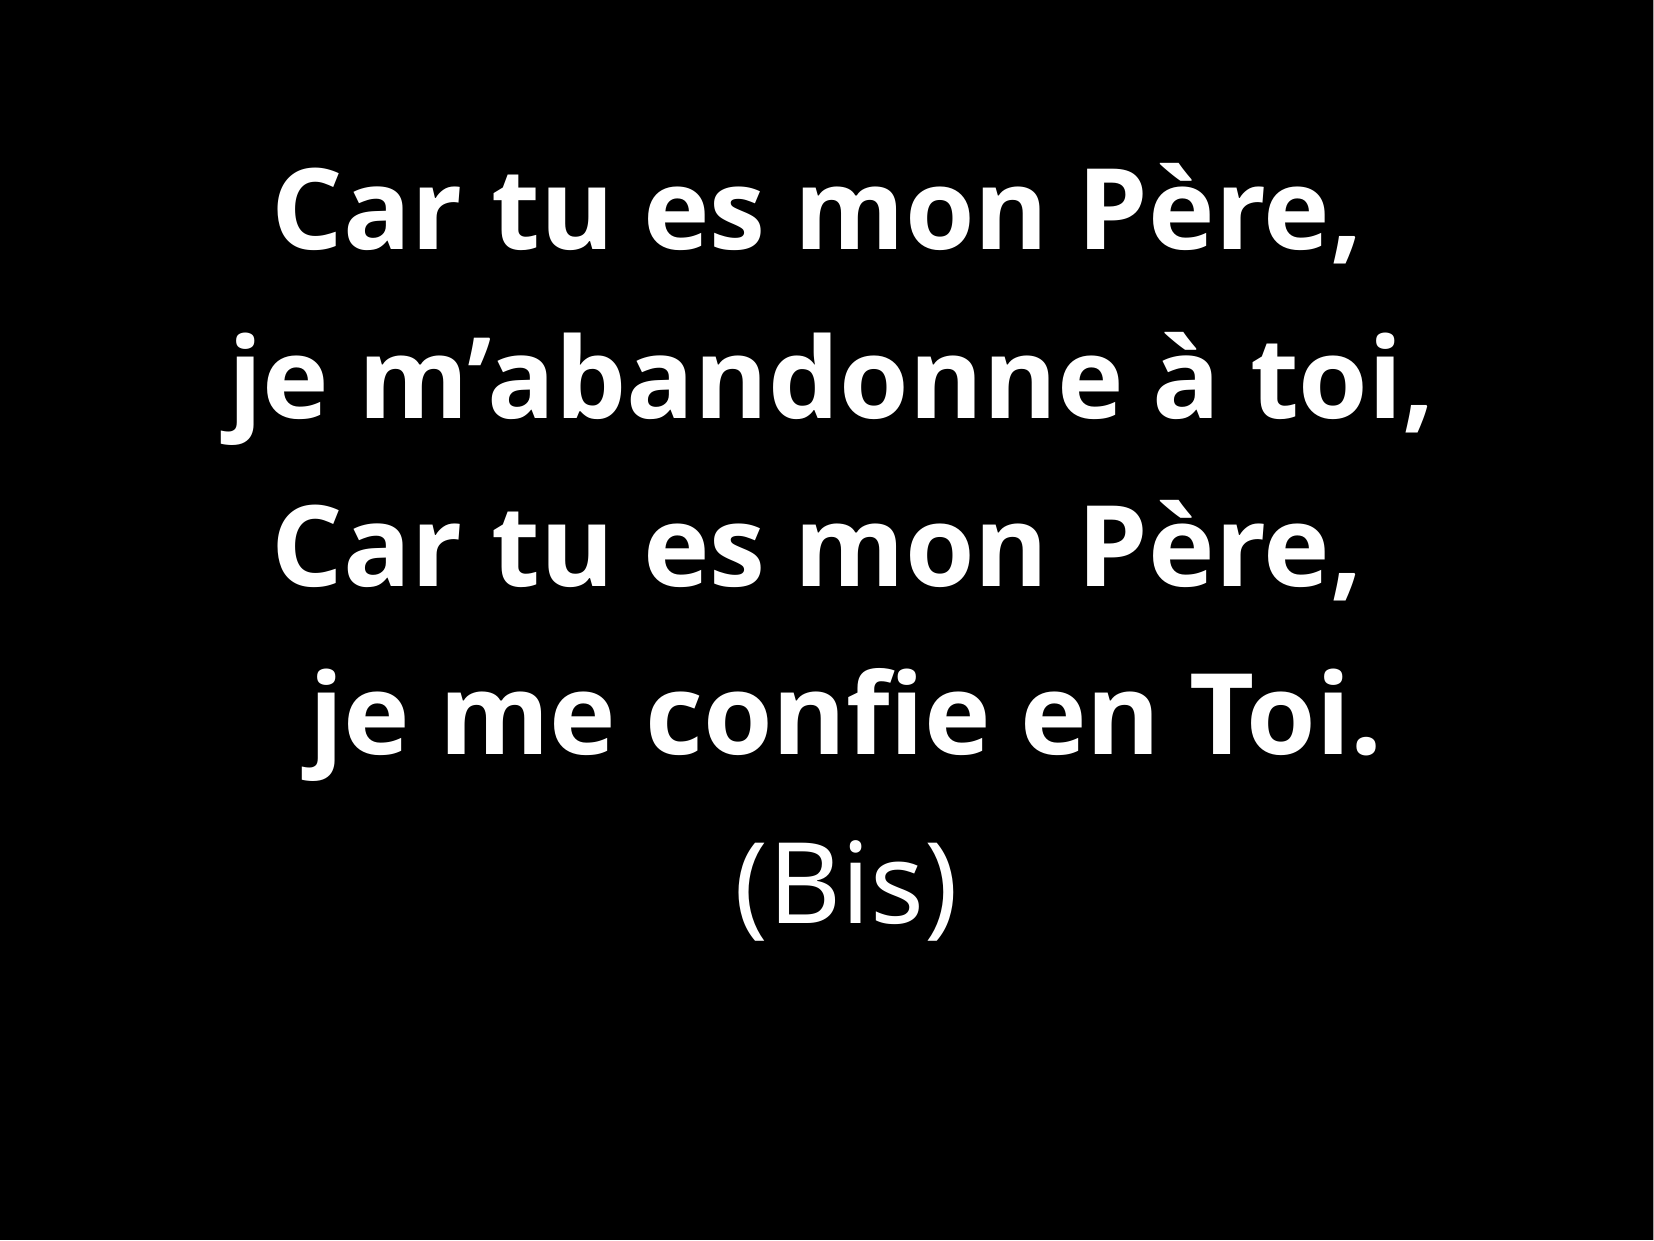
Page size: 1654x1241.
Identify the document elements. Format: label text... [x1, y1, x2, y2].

list Car tu es mon Père, je m’abandonne à toi, Car tu es mon Père, je me confie en Toi. (Bis) [75, 129, 1619, 1060]
